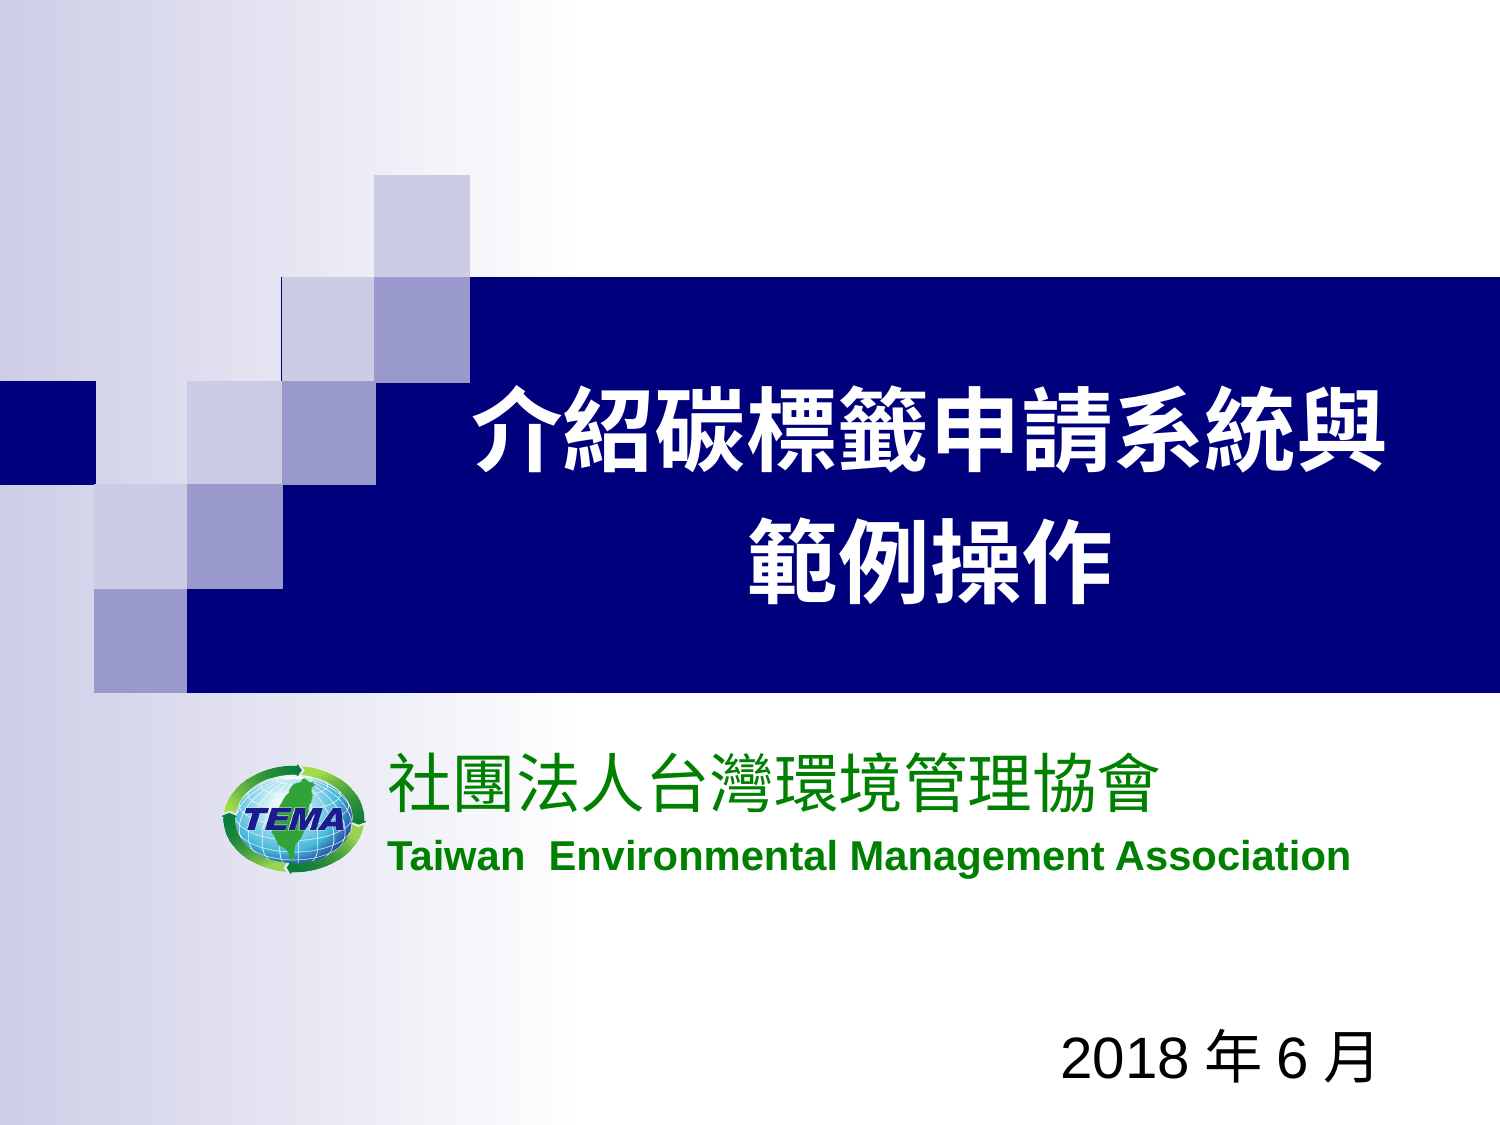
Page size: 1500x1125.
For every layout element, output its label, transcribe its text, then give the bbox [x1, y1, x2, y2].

subtitle 社團法人台灣環境管理協會 [372, 735, 1475, 821]
text_box Taiwan Environmental Management Association [372, 821, 1475, 896]
title 介紹碳標籤申請系統與 範例操作 [375, 301, 1485, 664]
picture [214, 762, 373, 877]
text_box 2018年6月 [1045, 928, 1475, 1117]
